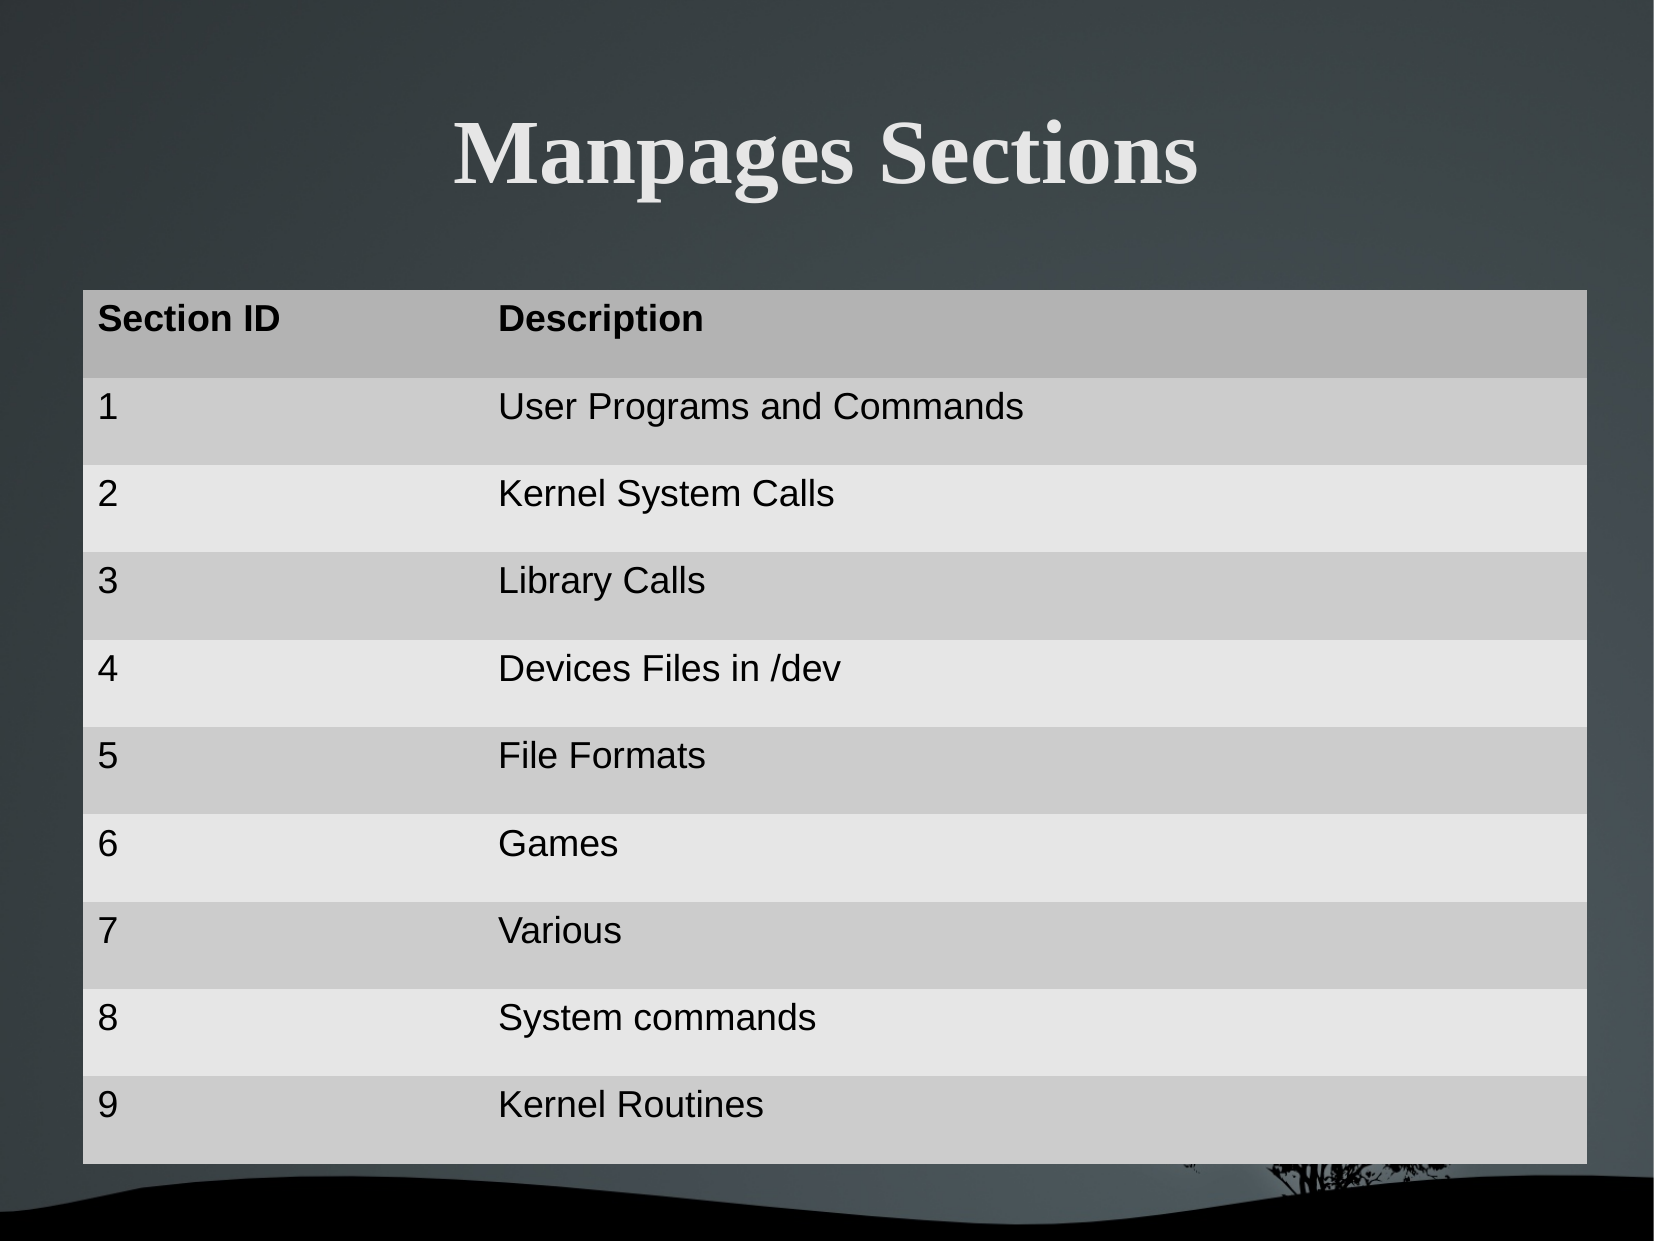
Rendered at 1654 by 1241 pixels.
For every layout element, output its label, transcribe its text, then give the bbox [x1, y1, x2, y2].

table_header Description [483, 290, 1587, 378]
table_cell 2 [83, 465, 483, 552]
table_cell Various [483, 902, 1587, 989]
picture [0, 0, 1654, 1241]
table_header Section ID [83, 290, 483, 378]
table_cell 6 [83, 814, 483, 902]
table_cell Devices Files in /dev [483, 640, 1587, 727]
table_cell 3 [83, 552, 483, 640]
table_cell 5 [83, 727, 483, 814]
table_cell 1 [83, 378, 483, 465]
table_cell File Formats [483, 727, 1587, 814]
table_cell 8 [83, 989, 483, 1076]
table_cell 7 [83, 902, 483, 989]
table_cell System commands [483, 989, 1587, 1076]
table_cell 4 [83, 640, 483, 727]
table_cell Library Calls [483, 552, 1587, 640]
table_cell 9 [83, 1076, 483, 1164]
table_cell Games [483, 814, 1587, 902]
table_cell Kernel System Calls [483, 465, 1587, 552]
table_cell Kernel Routines [483, 1076, 1587, 1164]
table_cell User Programs and Commands [483, 378, 1587, 465]
title Manpages Sections [82, 19, 1571, 287]
